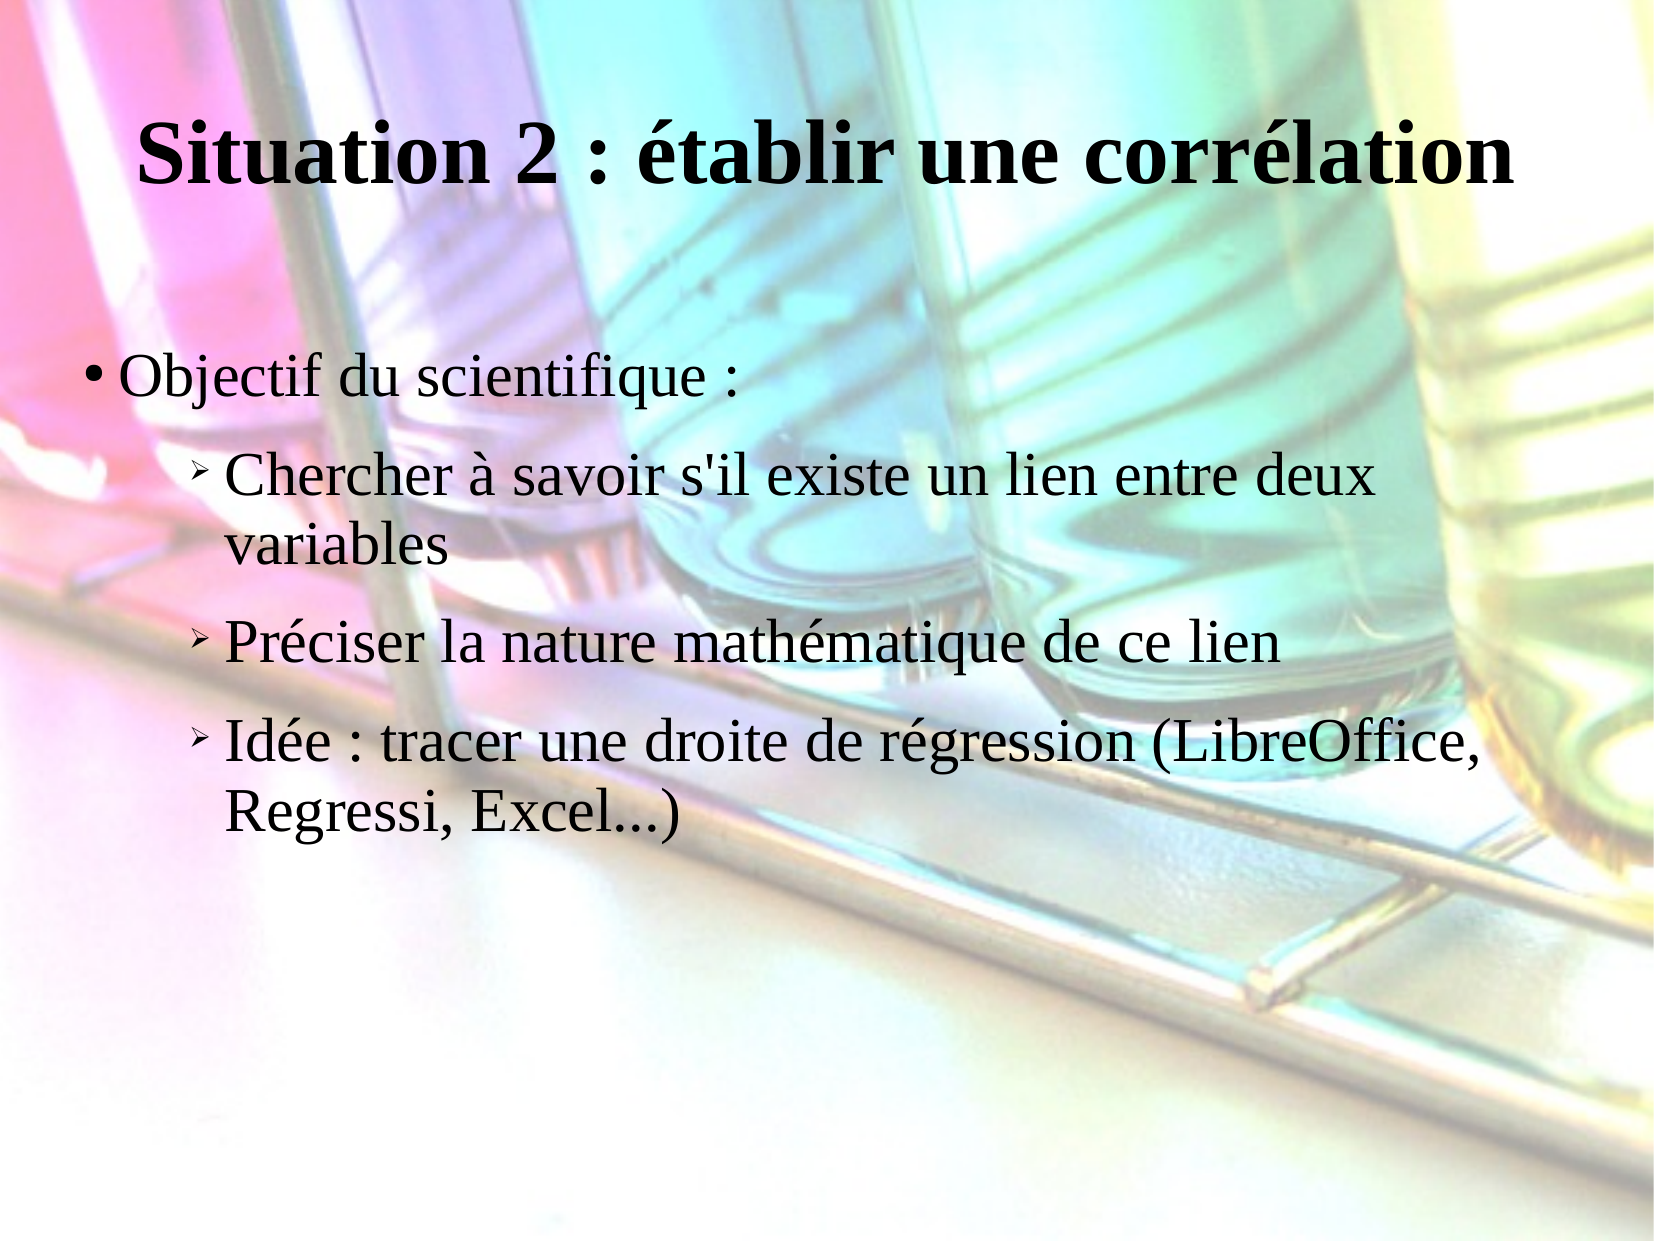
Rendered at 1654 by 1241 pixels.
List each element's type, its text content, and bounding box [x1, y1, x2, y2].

title Situation 2 : établir une corrélation [82, 49, 1571, 257]
picture [0, 0, 1654, 1241]
text_box Objectif du scientifique : Chercher à savoir s'il existe un lien entre deux variables Préciser la nature mathématique de ce lien Idée : tracer une droite de régression (LibreOffice, Regressi, Excel...) [82, 340, 1571, 845]
